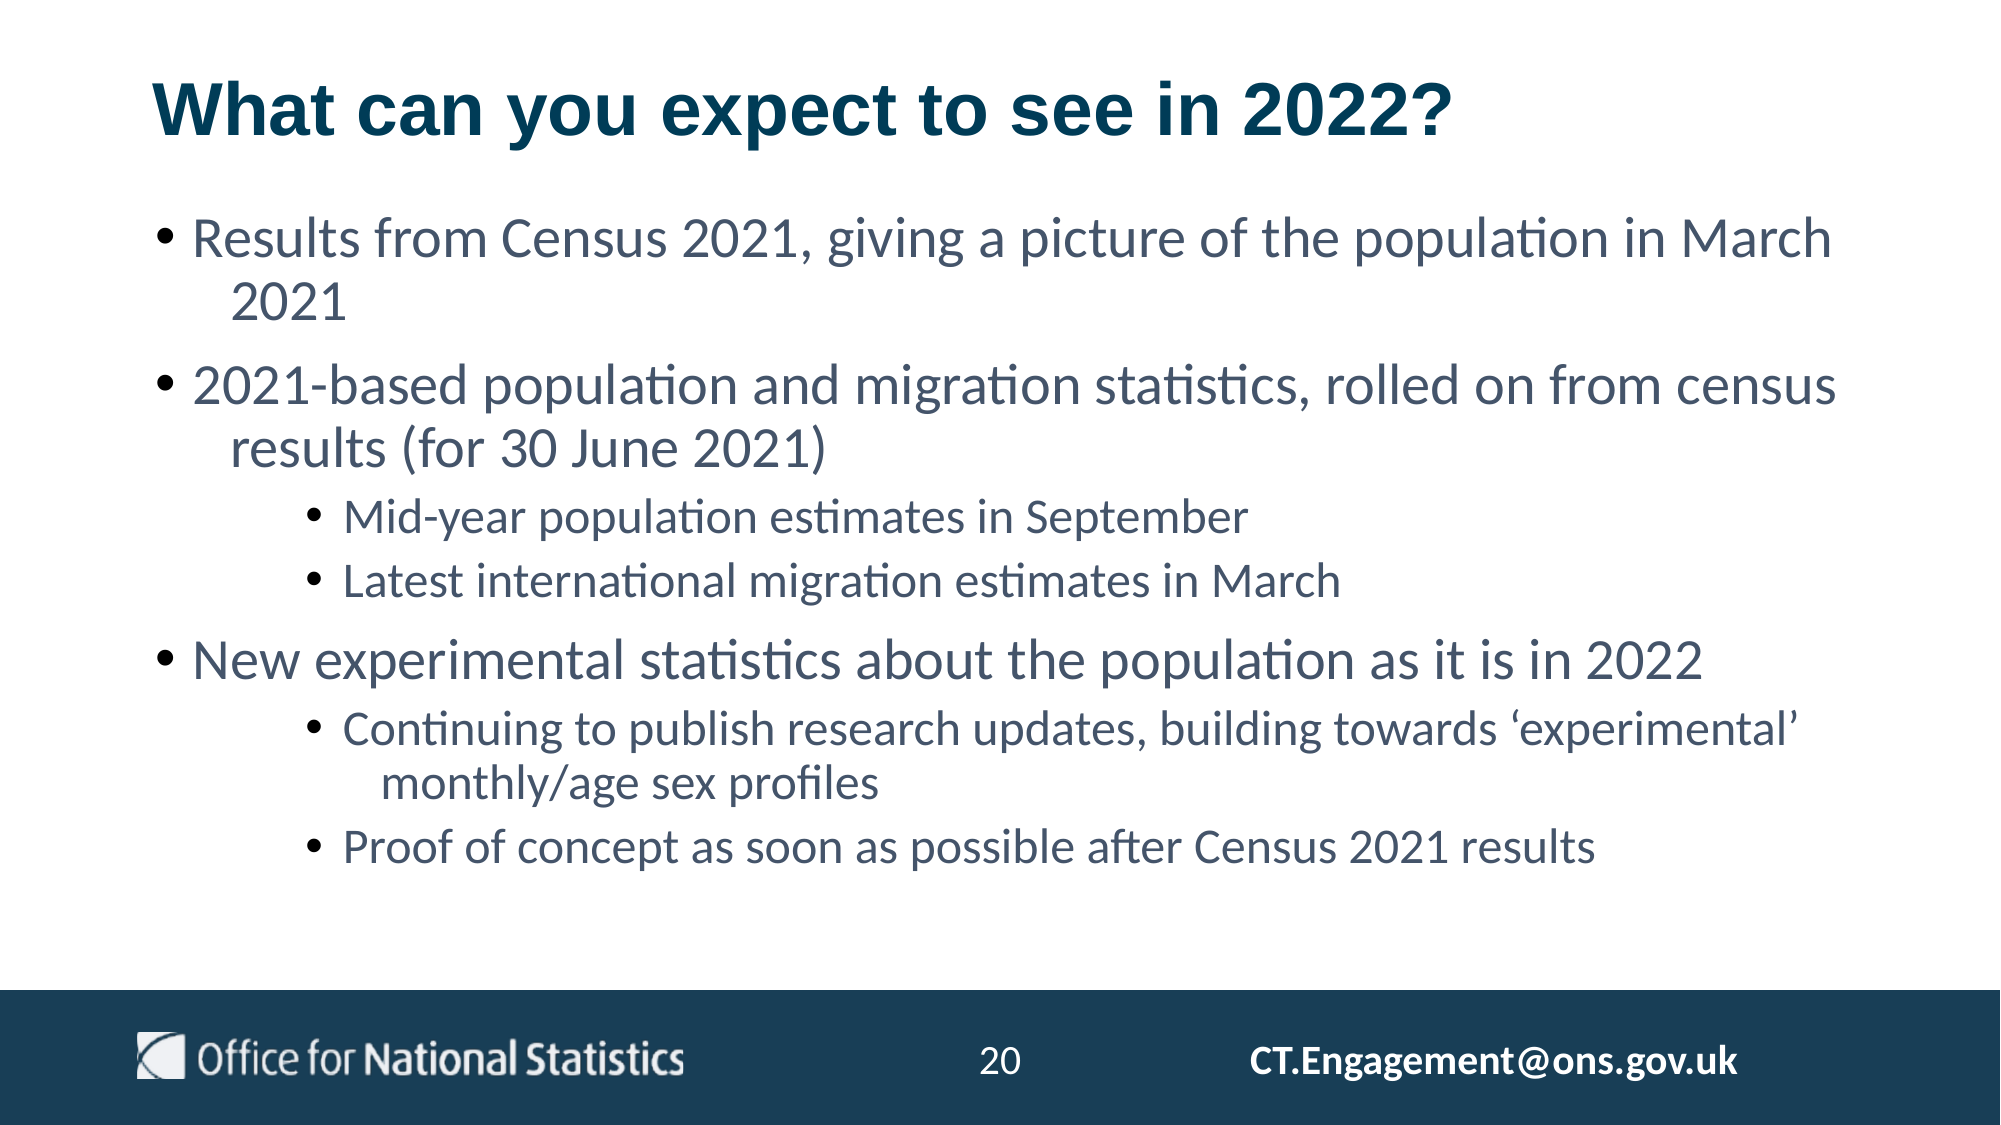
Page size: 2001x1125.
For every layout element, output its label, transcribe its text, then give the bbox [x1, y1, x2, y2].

list Results from Census 2021, giving a picture of the population in March 2021 2021-based population and migration statistics, rolled on from census results (for 30 June 2021) Mid-year population estimates in September Latest international migration estimates in March New experimental statistics about the population as it is in 2022 Continuing to publish research updates, building towards ‘experimental’ monthly/age sex profiles Proof of concept as soon as possible after Census 2021 results [140, 200, 1866, 980]
text_box CT.Engagement@ons.gov.uk [1236, 1025, 1866, 1086]
text_box 20 [764, 1025, 1236, 1086]
title What can you expect to see in 2022? [137, 62, 1863, 160]
